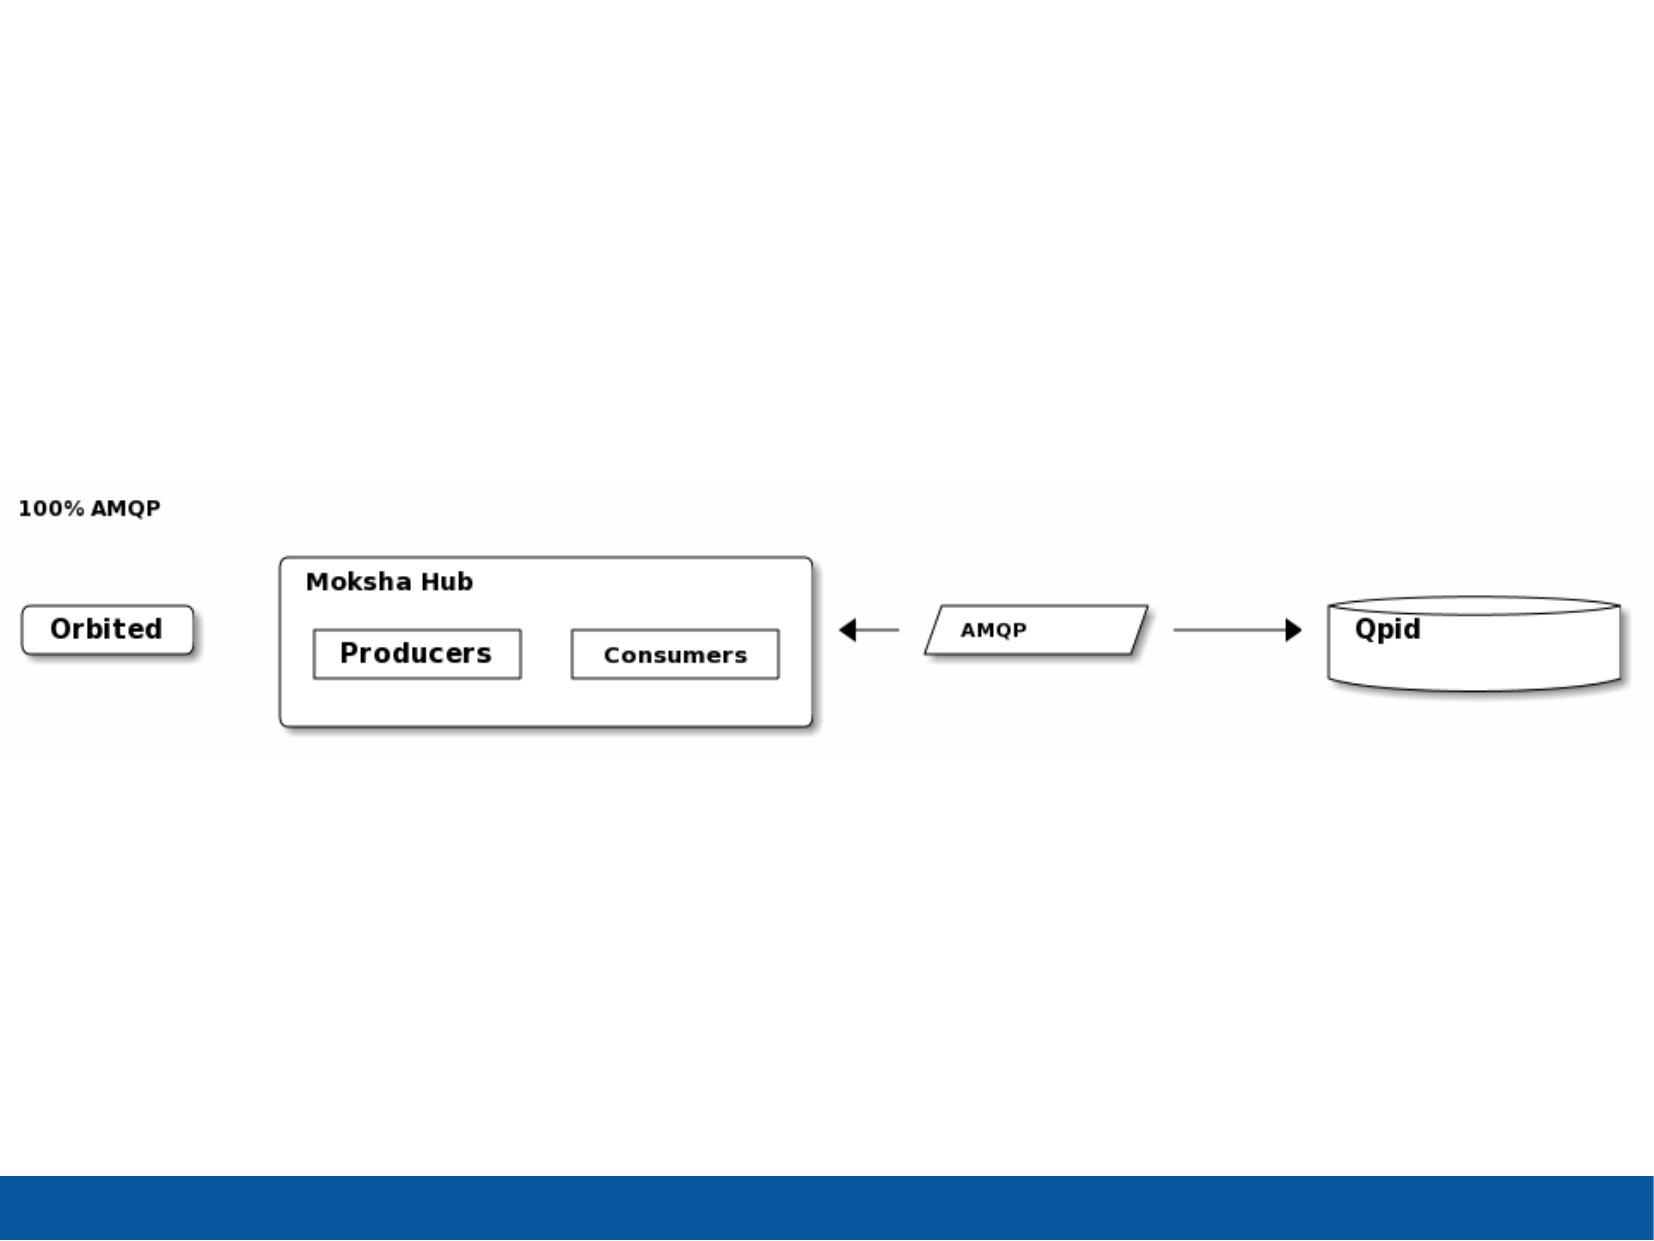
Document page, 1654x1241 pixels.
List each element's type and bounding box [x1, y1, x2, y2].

picture [0, 480, 1654, 760]
picture [0, 1176, 1654, 1240]
